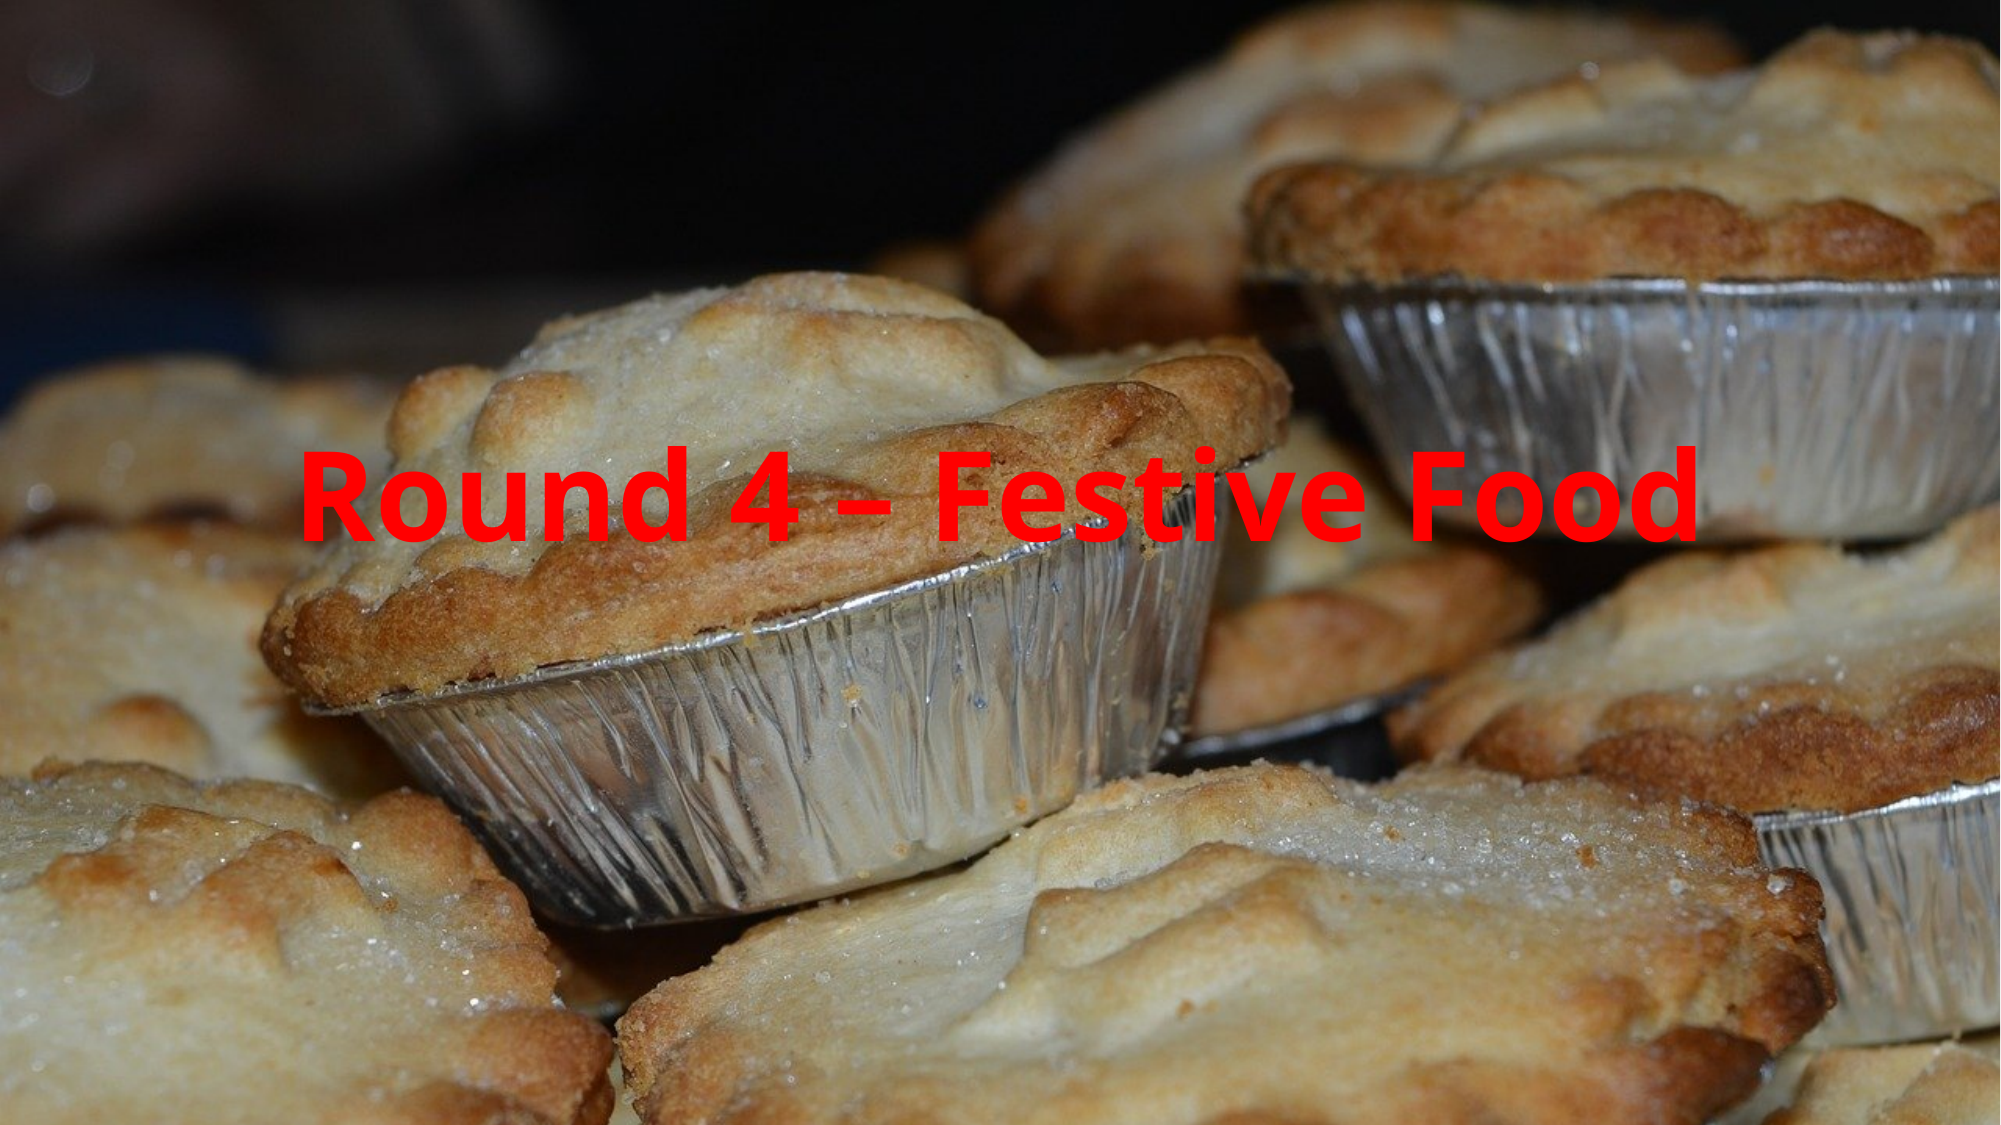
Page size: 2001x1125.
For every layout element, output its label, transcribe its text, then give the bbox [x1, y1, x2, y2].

picture [0, 0, 2000, 1125]
title Round 4 – Festive Food [249, 184, 1750, 576]
